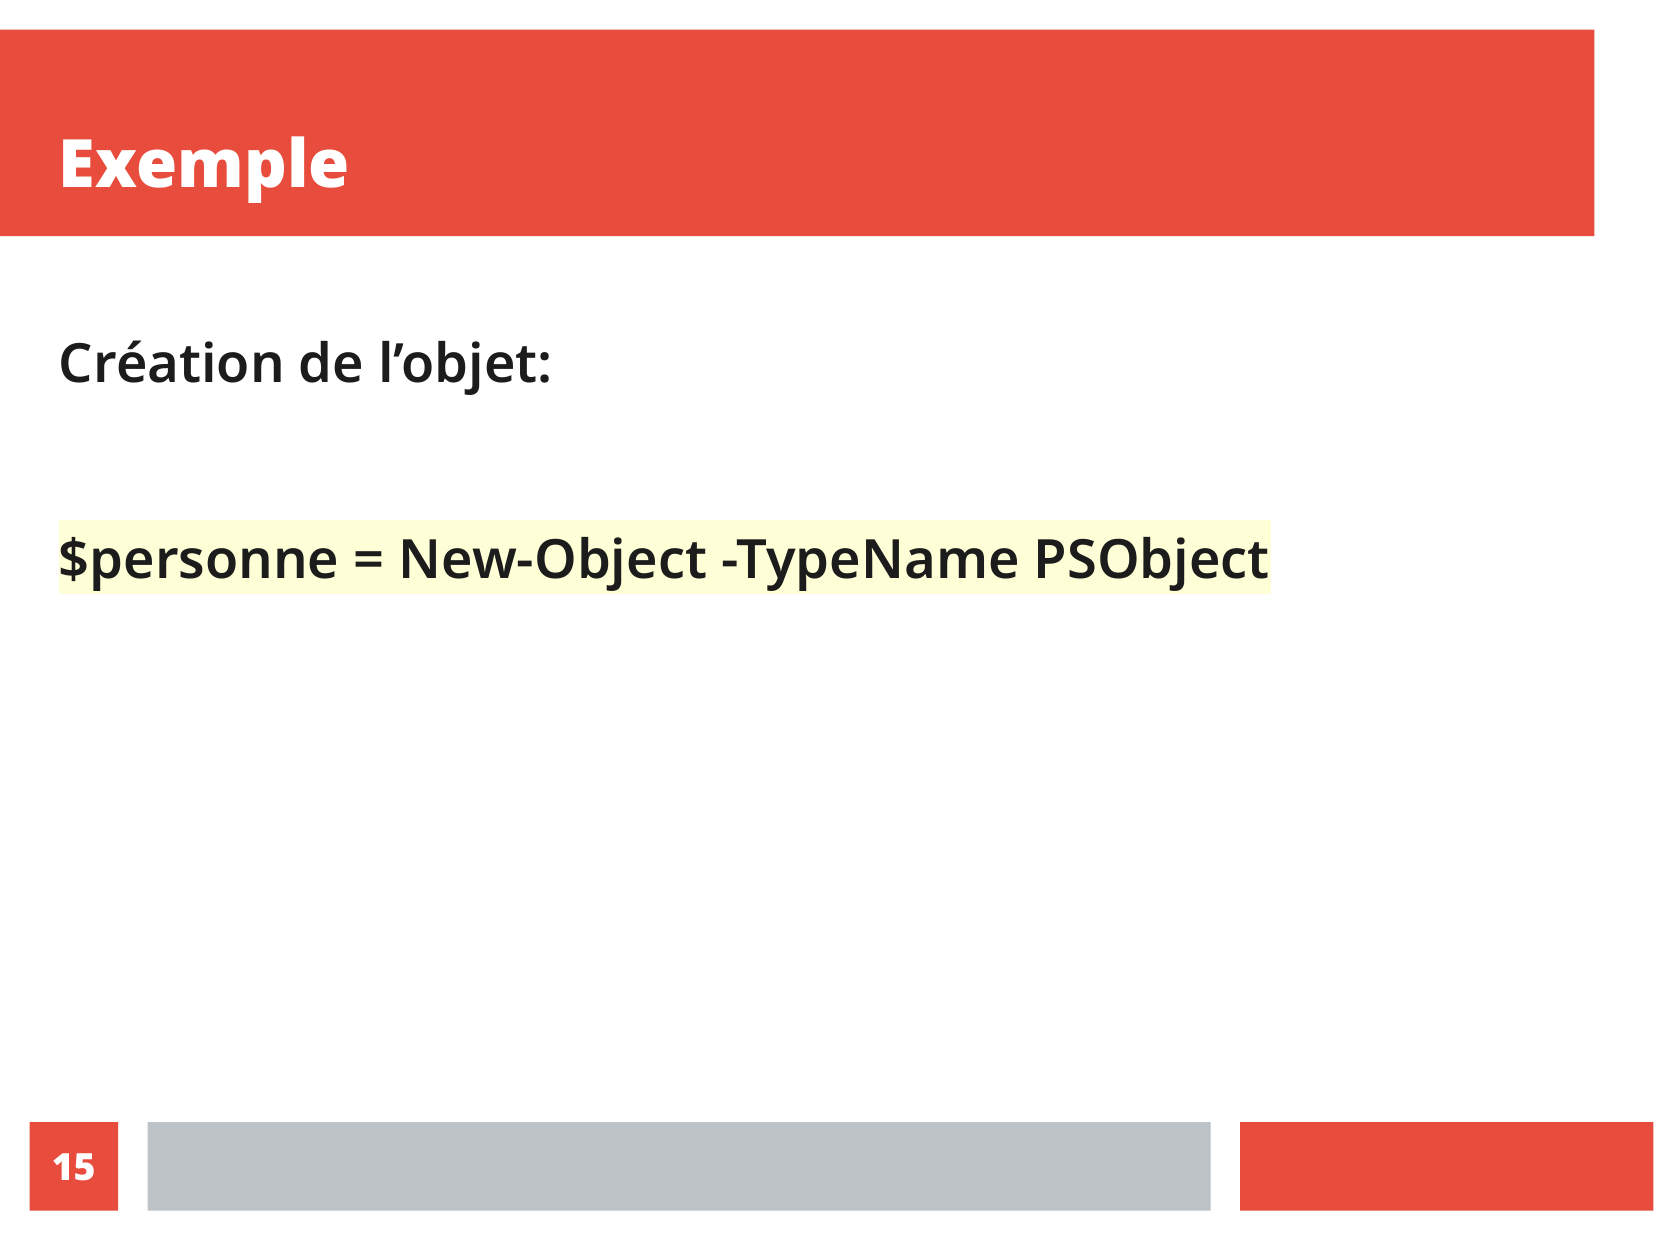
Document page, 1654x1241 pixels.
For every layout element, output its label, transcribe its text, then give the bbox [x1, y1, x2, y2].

title Exemple [59, 59, 1595, 207]
list Création de l’objet: $personne = New-Object -TypeName PSObject [59, 324, 1565, 1093]
